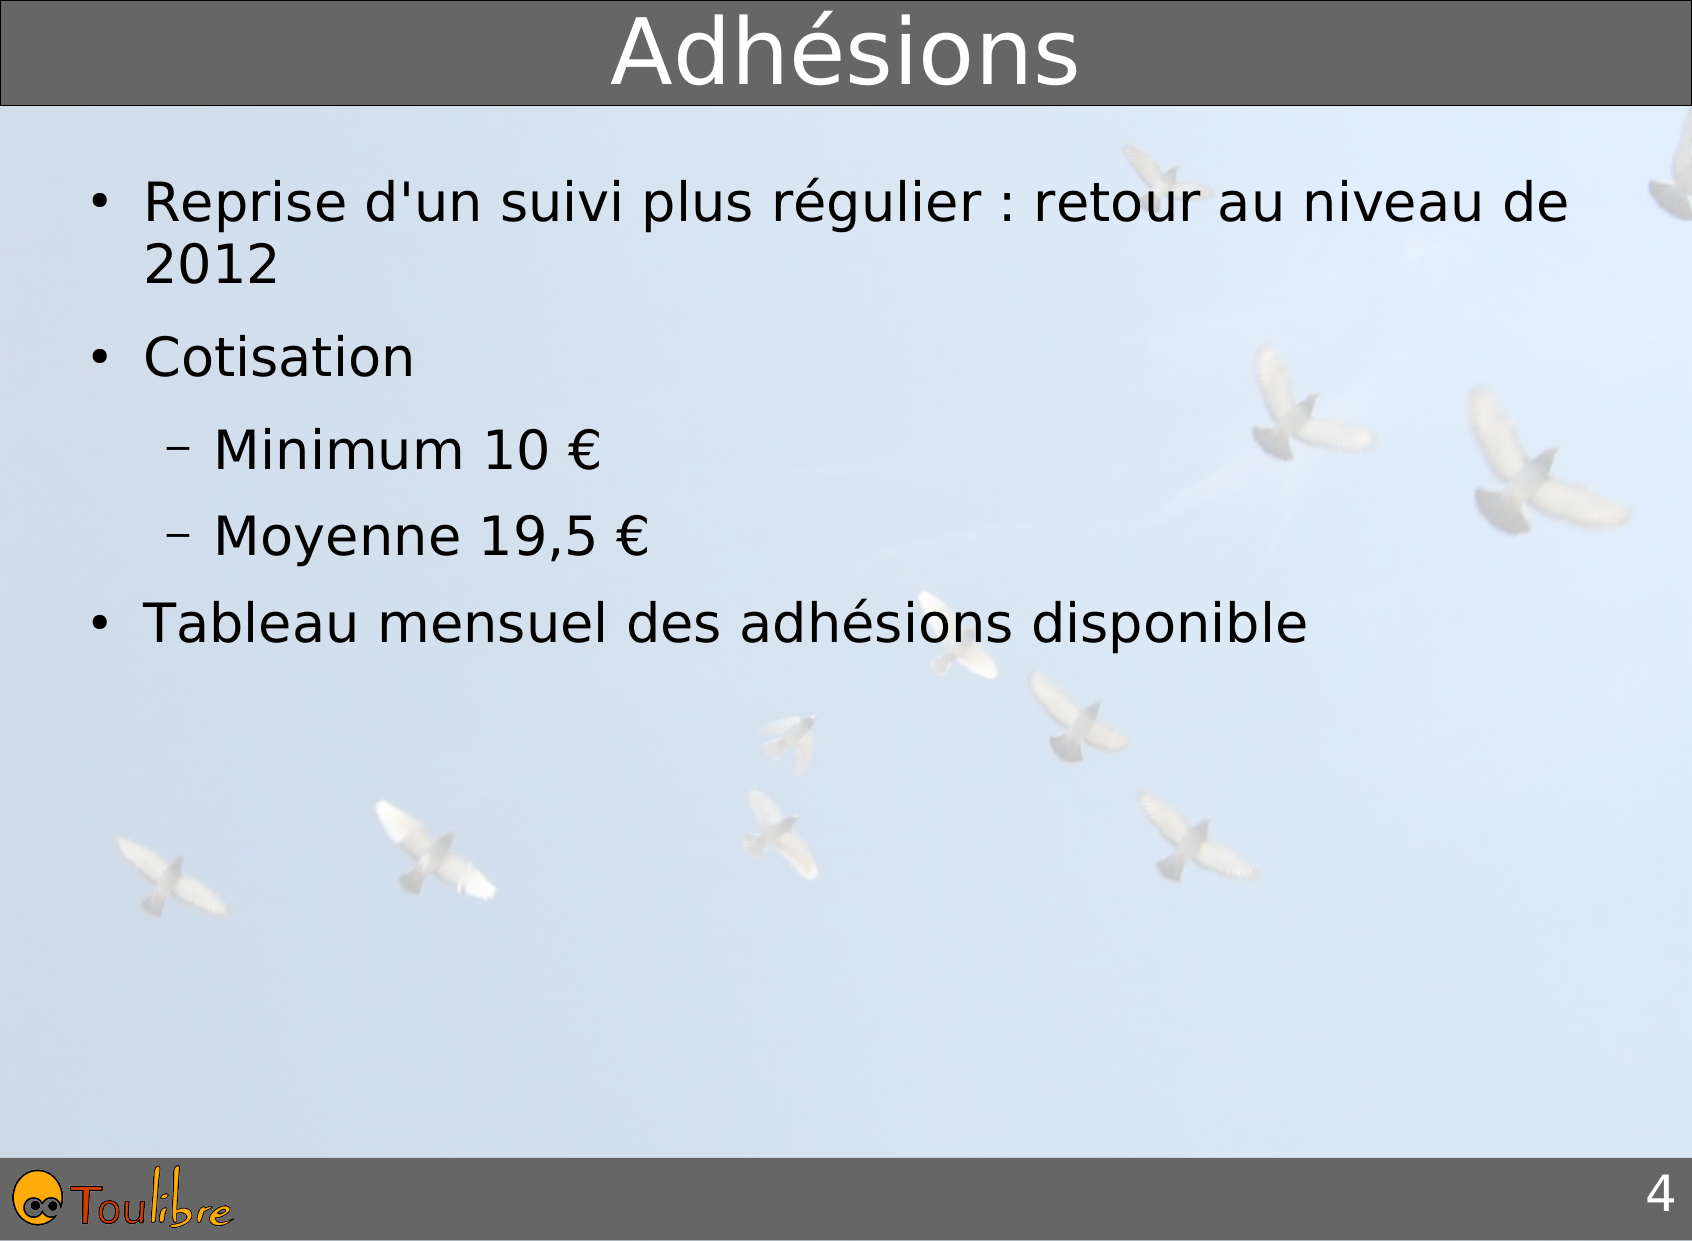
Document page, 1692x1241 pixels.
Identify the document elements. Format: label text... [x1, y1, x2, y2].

picture [12, 1165, 234, 1228]
list Reprise d'un suivi plus régulier : retour au niveau de 2012 Cotisation Minimum 10 € Moyenne 19,5 € Tableau mensuel des adhésions disponible [72, 170, 1596, 1119]
title Adhésions [0, 0, 1692, 107]
